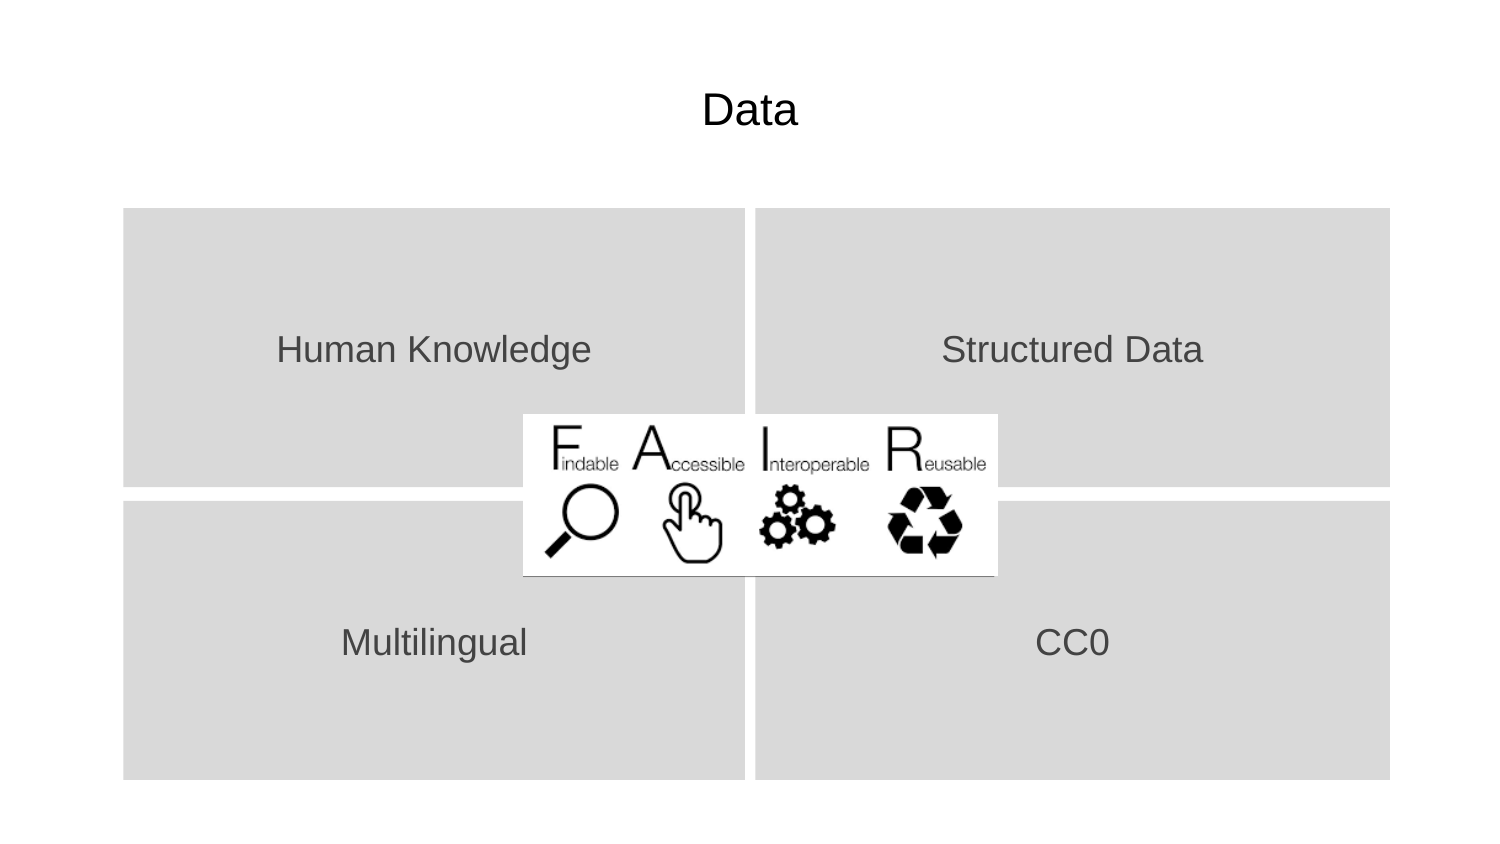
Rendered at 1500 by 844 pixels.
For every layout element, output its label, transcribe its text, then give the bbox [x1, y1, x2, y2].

title Data [51, 64, 1449, 159]
text_box Human Knowledge [123, 208, 745, 488]
text_box Structured Data [755, 208, 1390, 488]
text_box CC0 [755, 500, 1390, 780]
text_box Multilingual [123, 500, 745, 780]
picture [523, 414, 998, 576]
